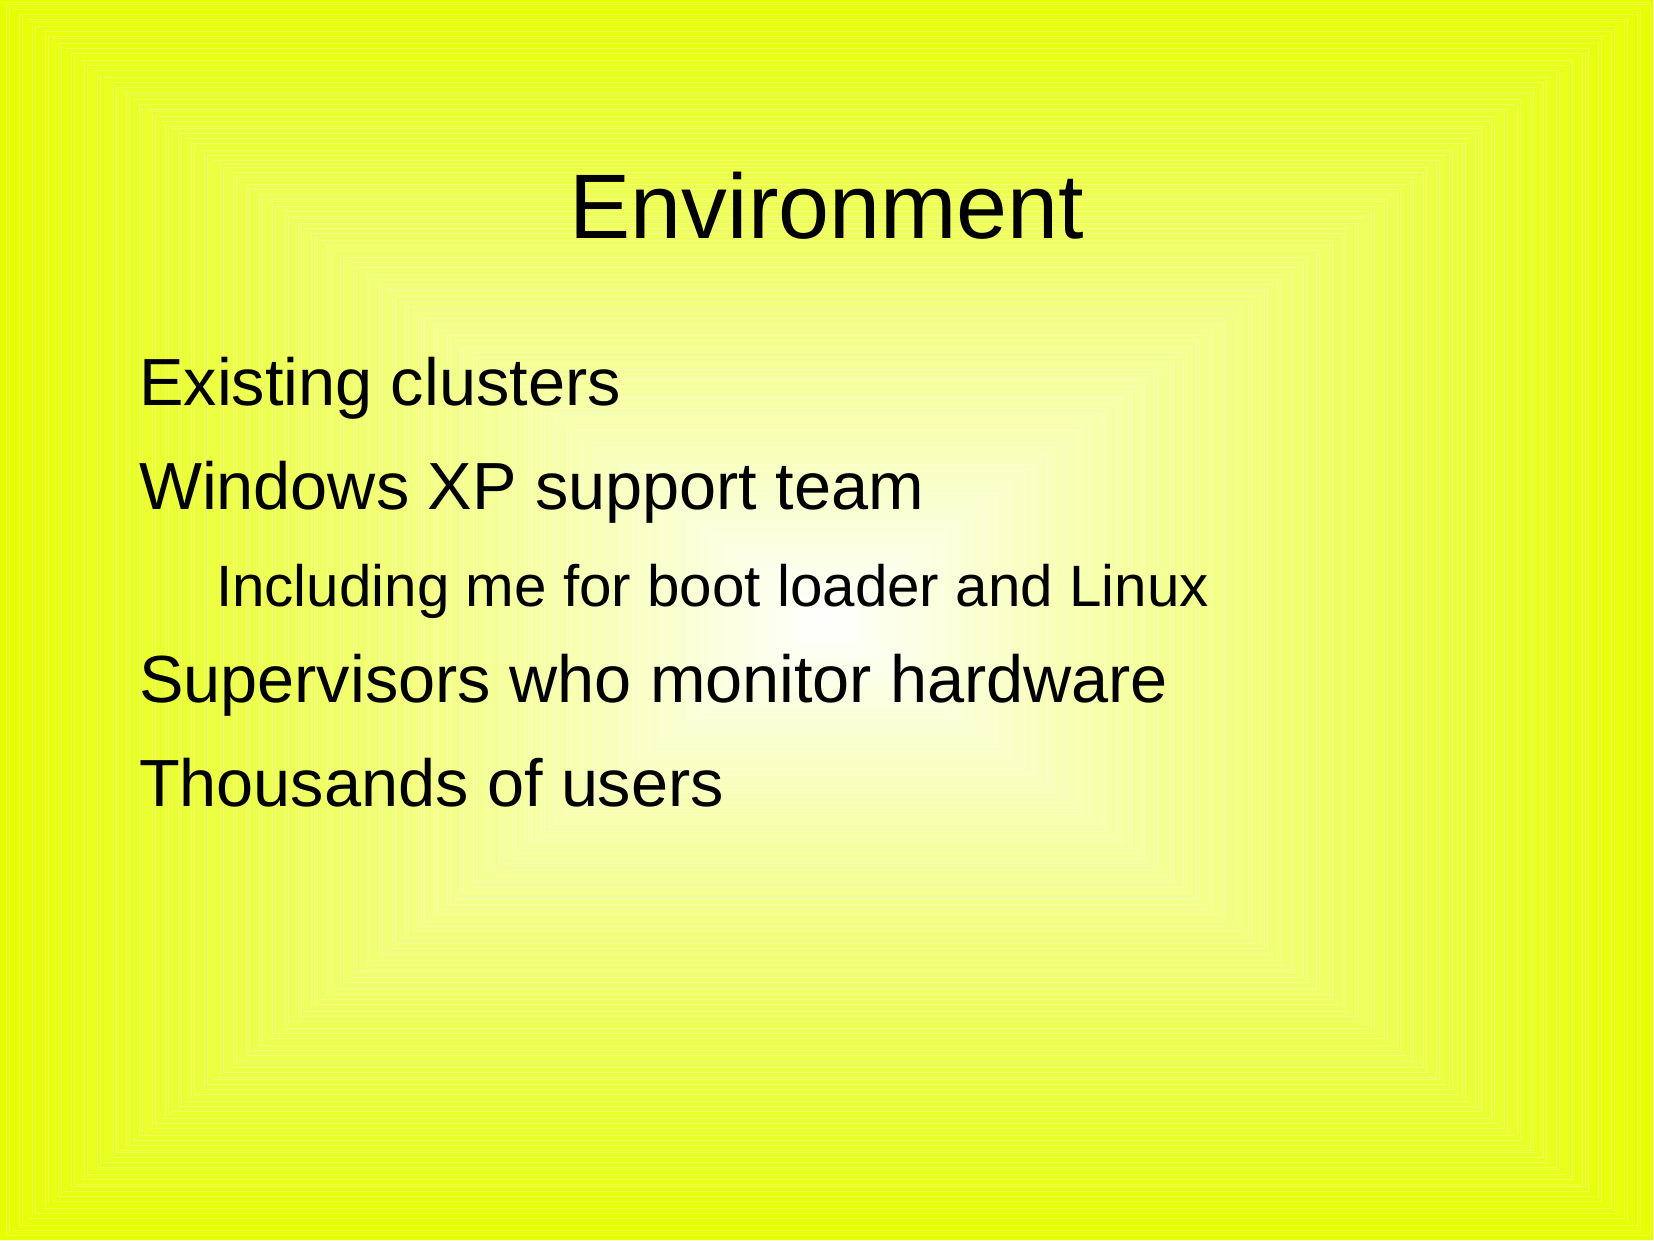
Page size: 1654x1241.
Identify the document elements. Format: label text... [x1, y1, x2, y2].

title Environment [121, 102, 1534, 311]
list Existing clusters Windows XP support team Including me for boot loader and Linux Supervisors who monitor hardware Thousands of users [121, 344, 1534, 1127]
